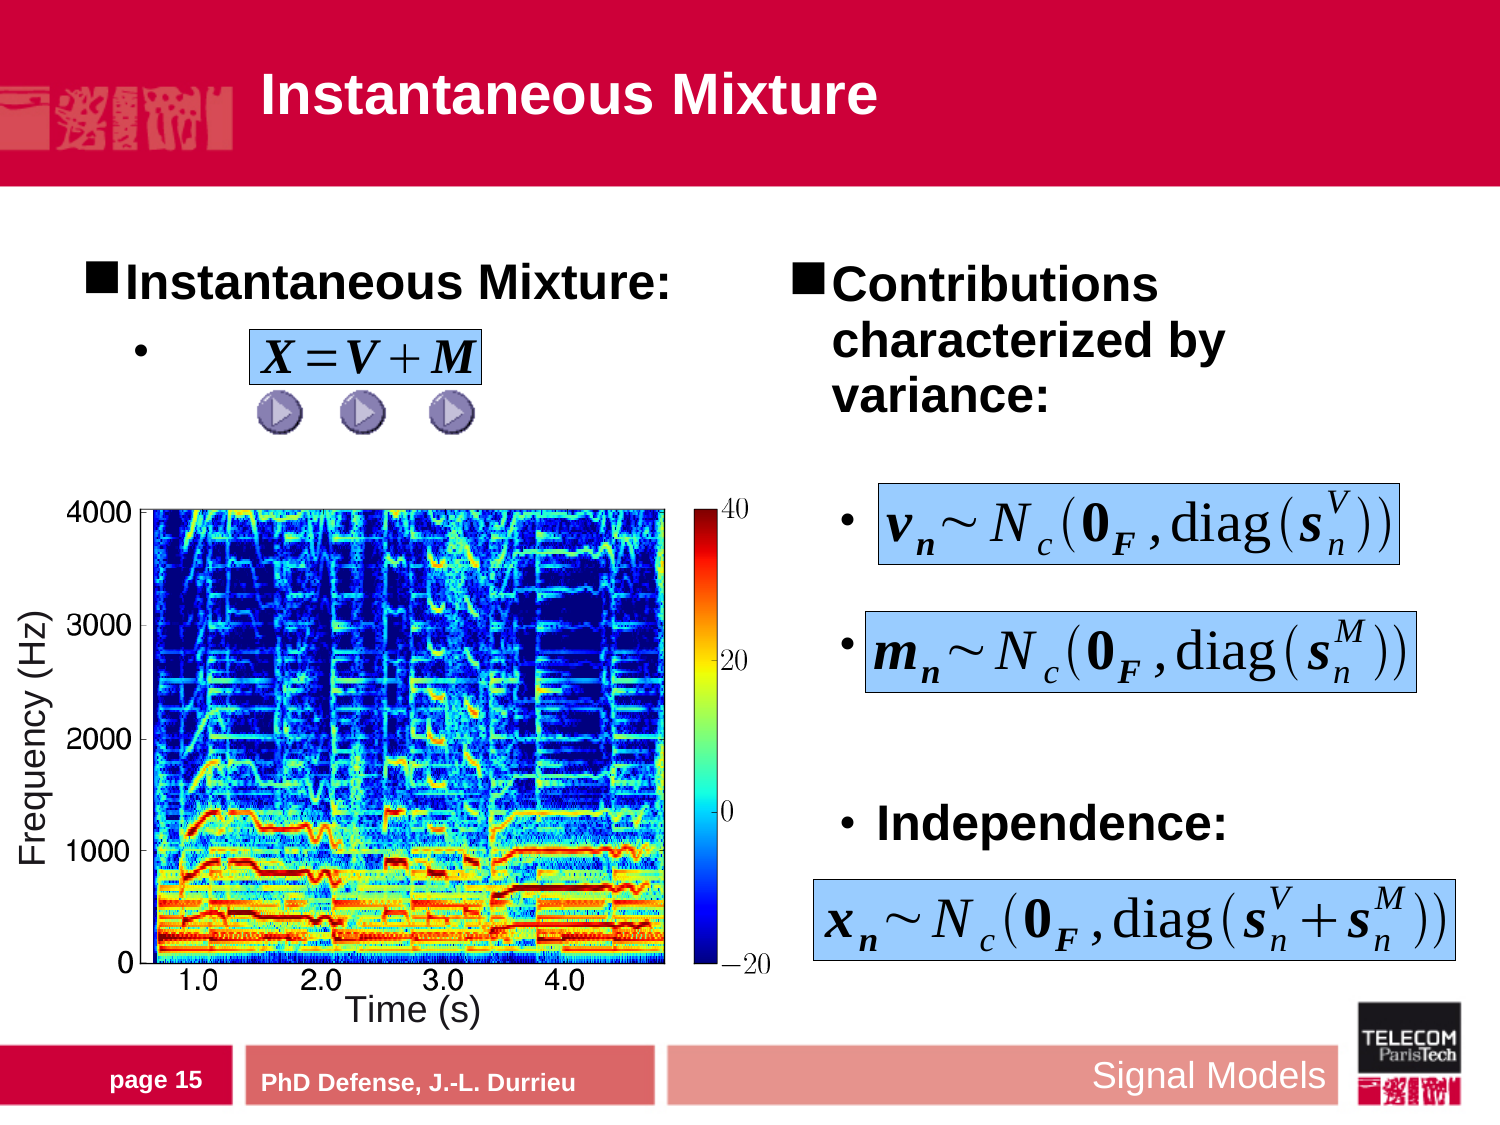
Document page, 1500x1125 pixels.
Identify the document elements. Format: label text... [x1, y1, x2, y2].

chart [813, 879, 1456, 961]
title Instantaneous Mixture [245, 23, 1459, 166]
text_box Frequency (Hz) [0, 582, 60, 883]
chart [865, 611, 1417, 693]
text_box Instantaneous Mixture: [87, 254, 713, 452]
text_box Contributions characterized by variance: Independence: [794, 256, 1420, 869]
chart [878, 483, 1400, 565]
text_box Signal Models [1012, 1036, 1342, 1112]
text_box Time (s) [329, 977, 518, 1037]
picture [0, 0, 1500, 1125]
